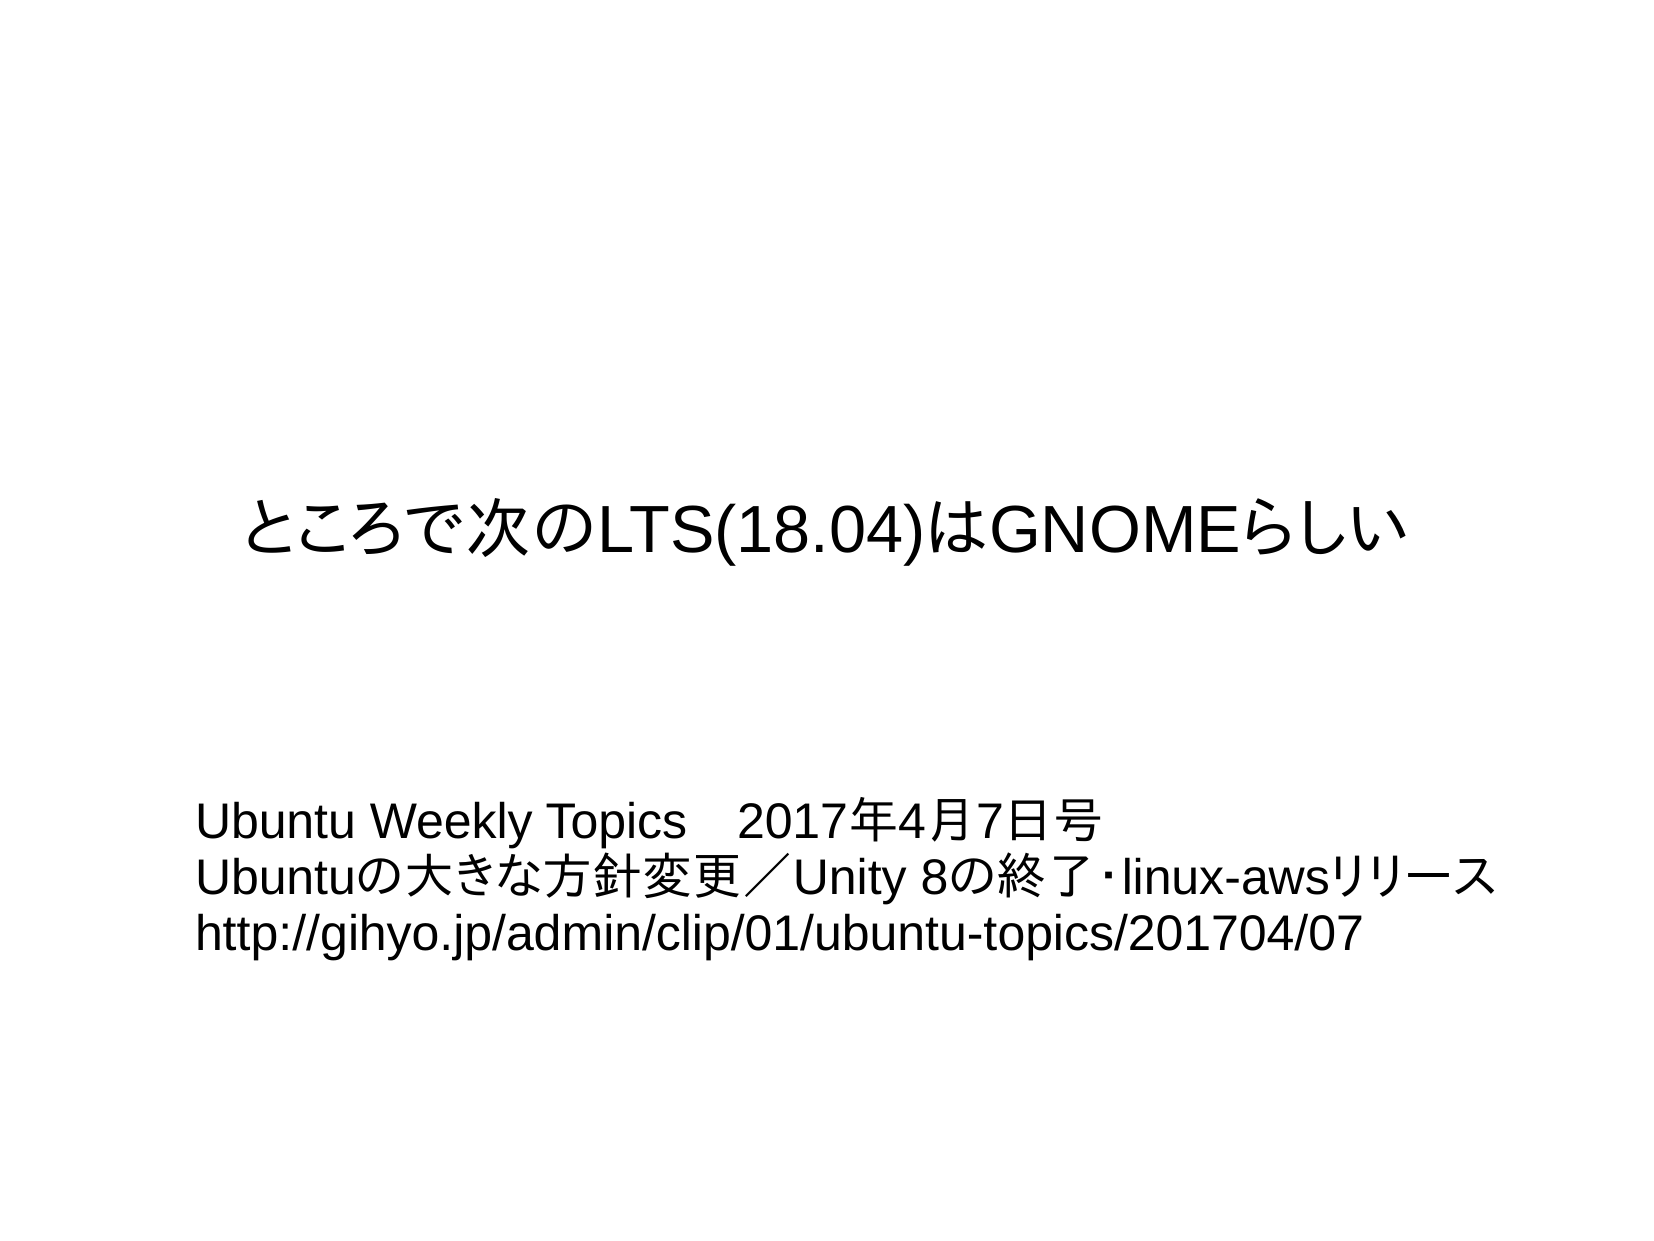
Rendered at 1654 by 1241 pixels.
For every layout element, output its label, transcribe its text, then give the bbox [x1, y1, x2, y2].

subtitle ところで次のLTS(18.04)はGNOMEらしい [82, 49, 1571, 1010]
text_box Ubuntu Weekly Topics 2017年4月7日号 Ubuntuの大きな方針変更／Unity 8の終了・linux-awsリリース http://gihyo.jp/admin/clip/01/ubuntu-topics/201704/07 [180, 786, 1512, 969]
